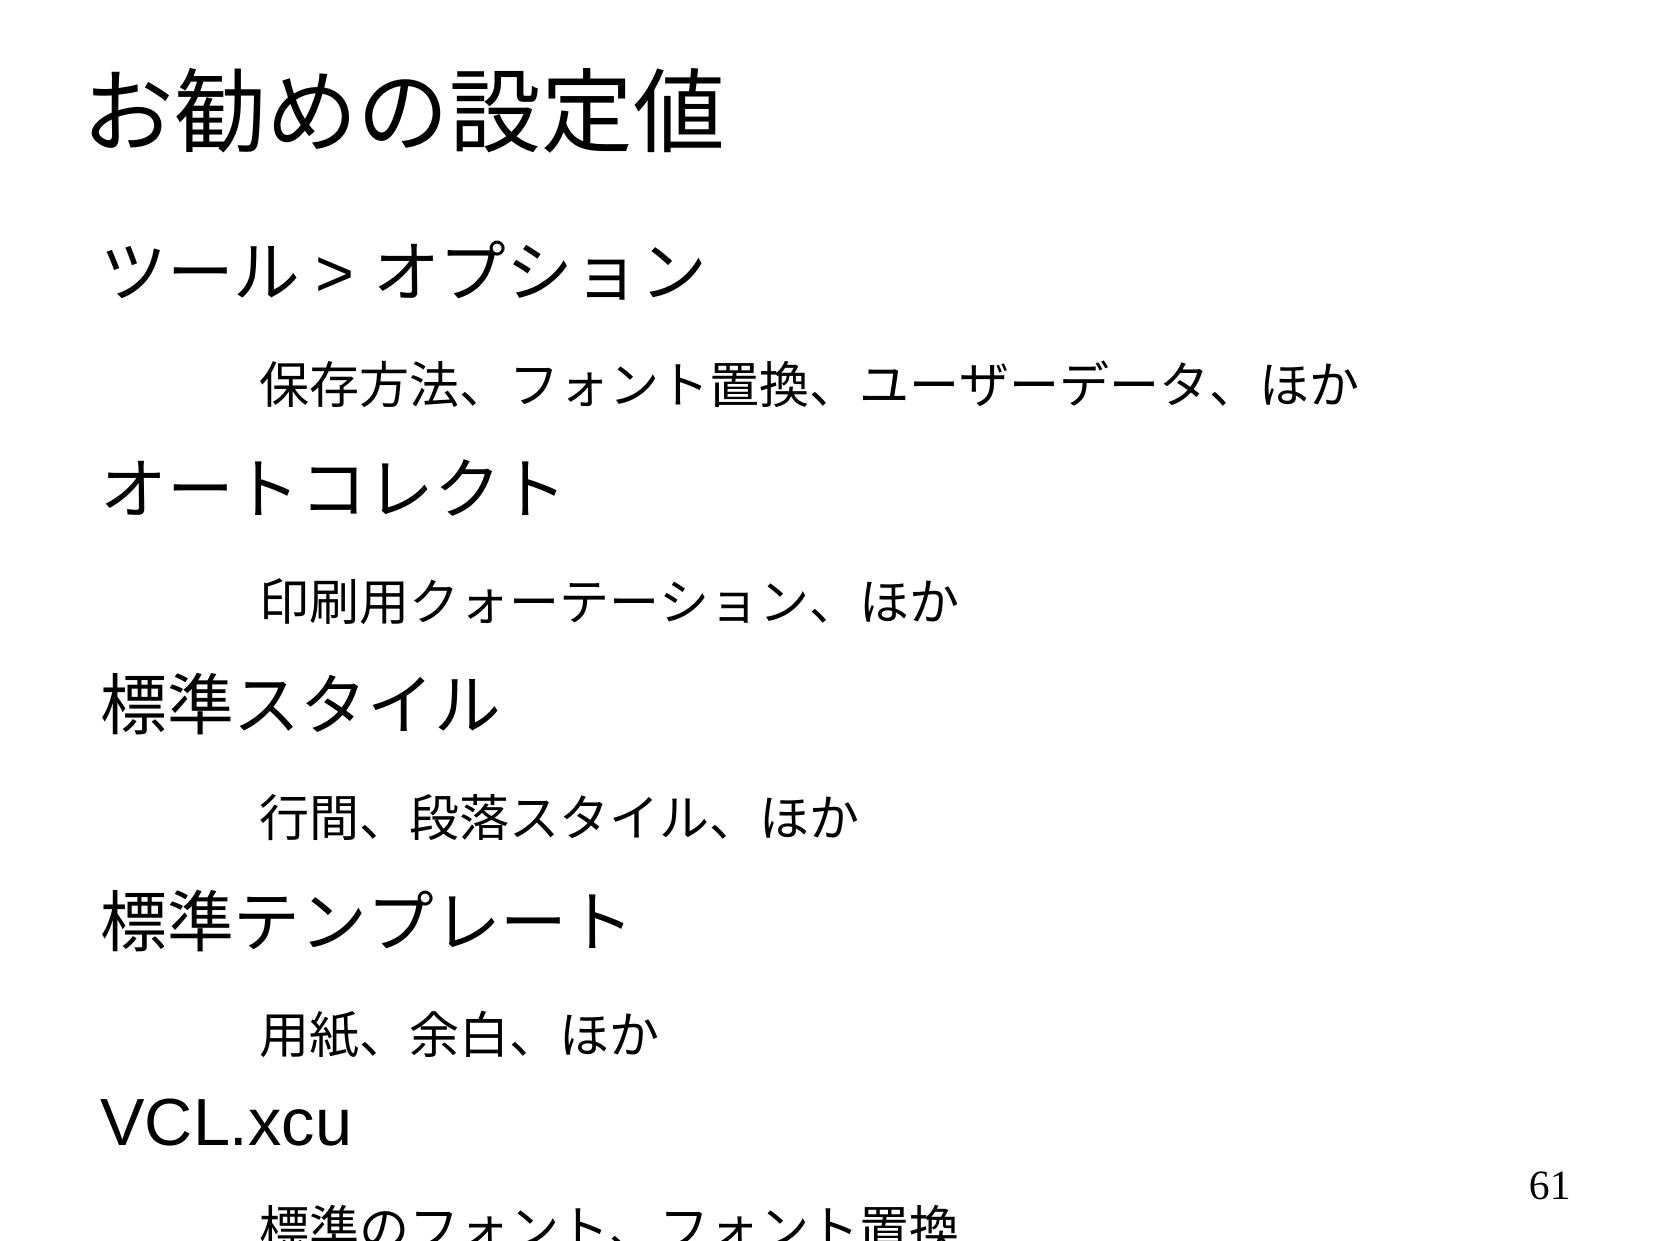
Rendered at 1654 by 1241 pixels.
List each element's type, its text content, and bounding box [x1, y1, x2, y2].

list ツール > オプション 保存方法、フォント置換、ユーザーデータ、ほか オートコレクト 印刷用クォーテーション、ほか 標準スタイル 行間、段落スタイル、ほか 標準テンプレート 用紙、余白、ほか VCL.xcu 標準のフォント、フォント置換 [82, 219, 1571, 1038]
title お勧めの設定値 [82, 0, 1623, 213]
